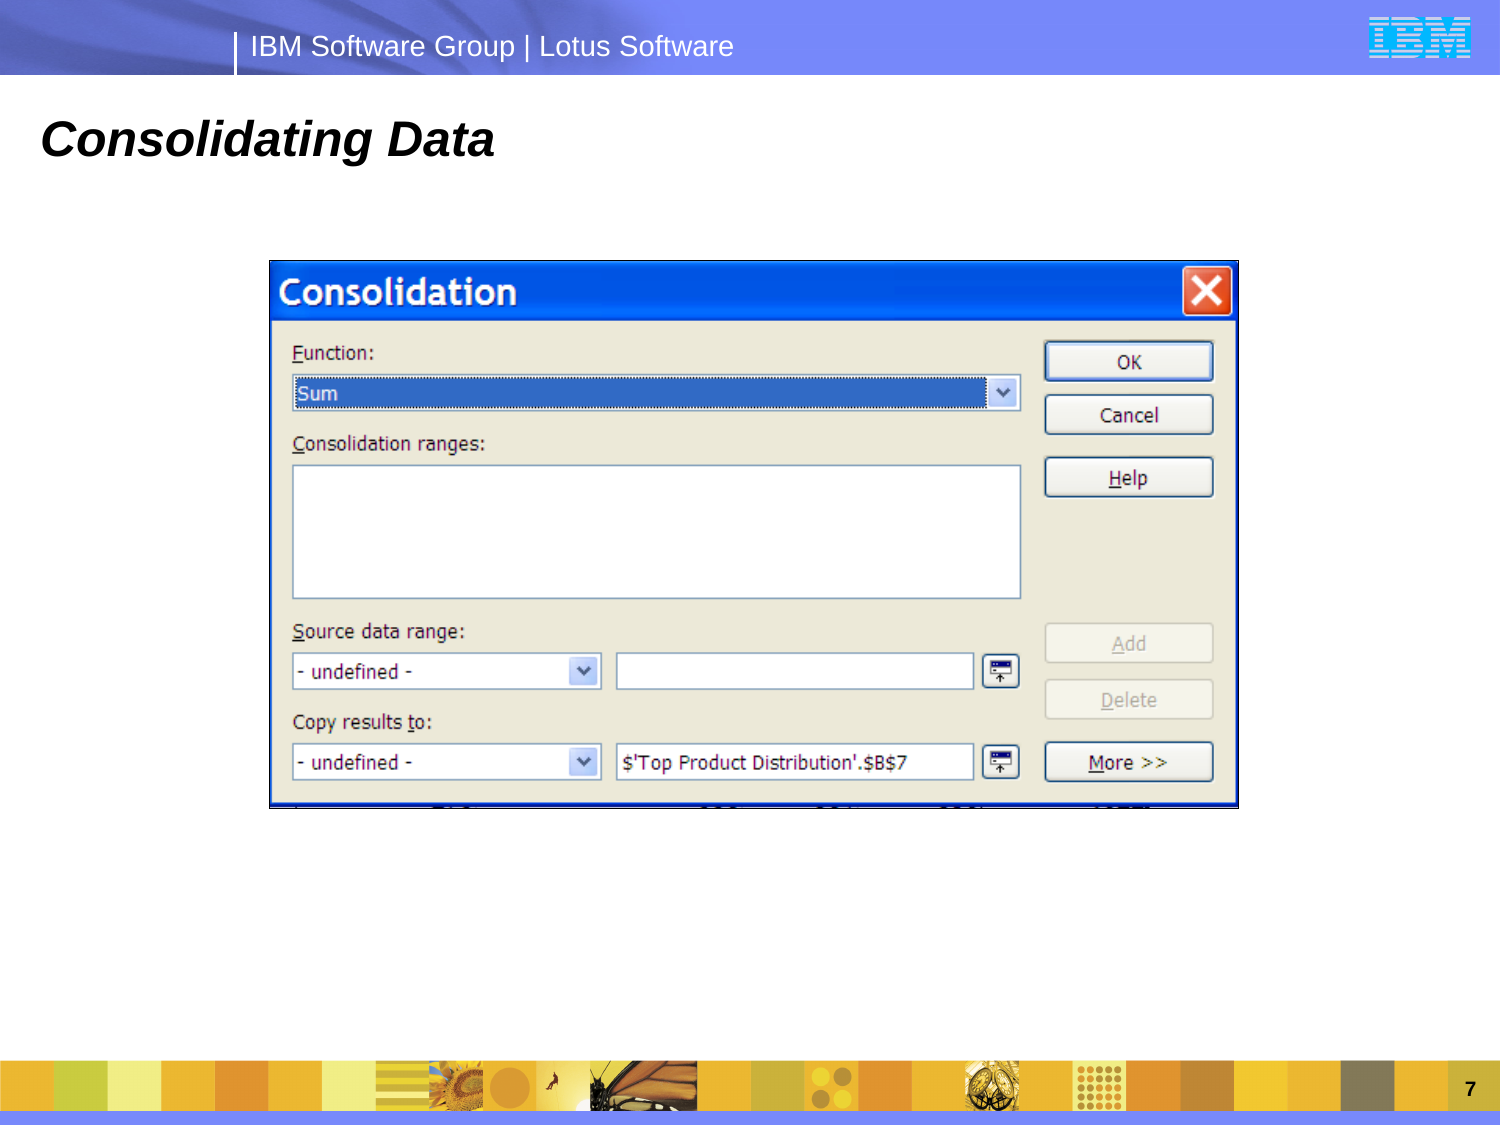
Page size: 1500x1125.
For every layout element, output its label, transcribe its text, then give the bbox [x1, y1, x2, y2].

picture [0, 1060, 1500, 1111]
picture [0, 0, 1500, 75]
title Consolidating Data [25, 106, 1378, 189]
picture [269, 260, 1239, 809]
